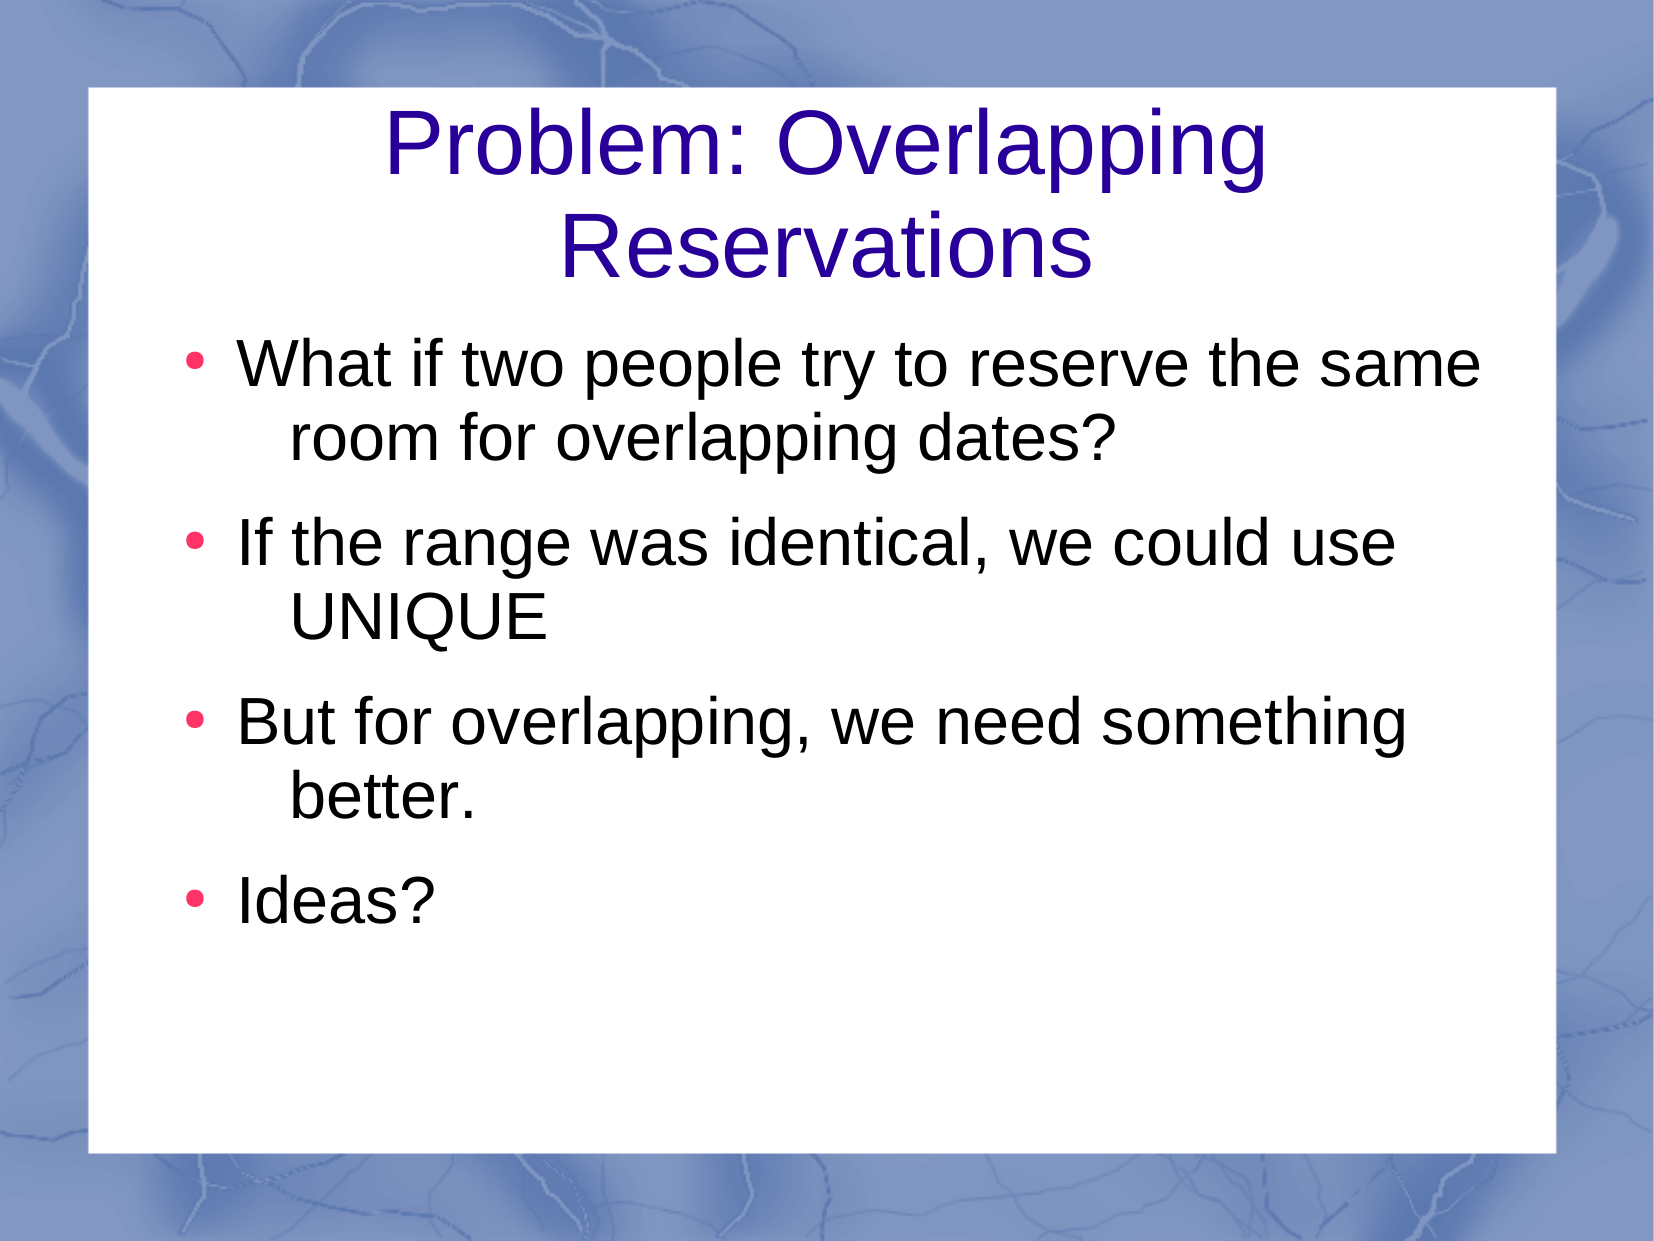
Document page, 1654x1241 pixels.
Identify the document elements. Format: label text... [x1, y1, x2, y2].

title Problem: Overlapping Reservations [118, 90, 1536, 298]
list What if two people try to reserve the same room for overlapping dates? If the range was identical, we could use UNIQUE But for overlapping, we need something better. Ideas? [147, 325, 1506, 1045]
picture [0, 0, 1654, 1241]
